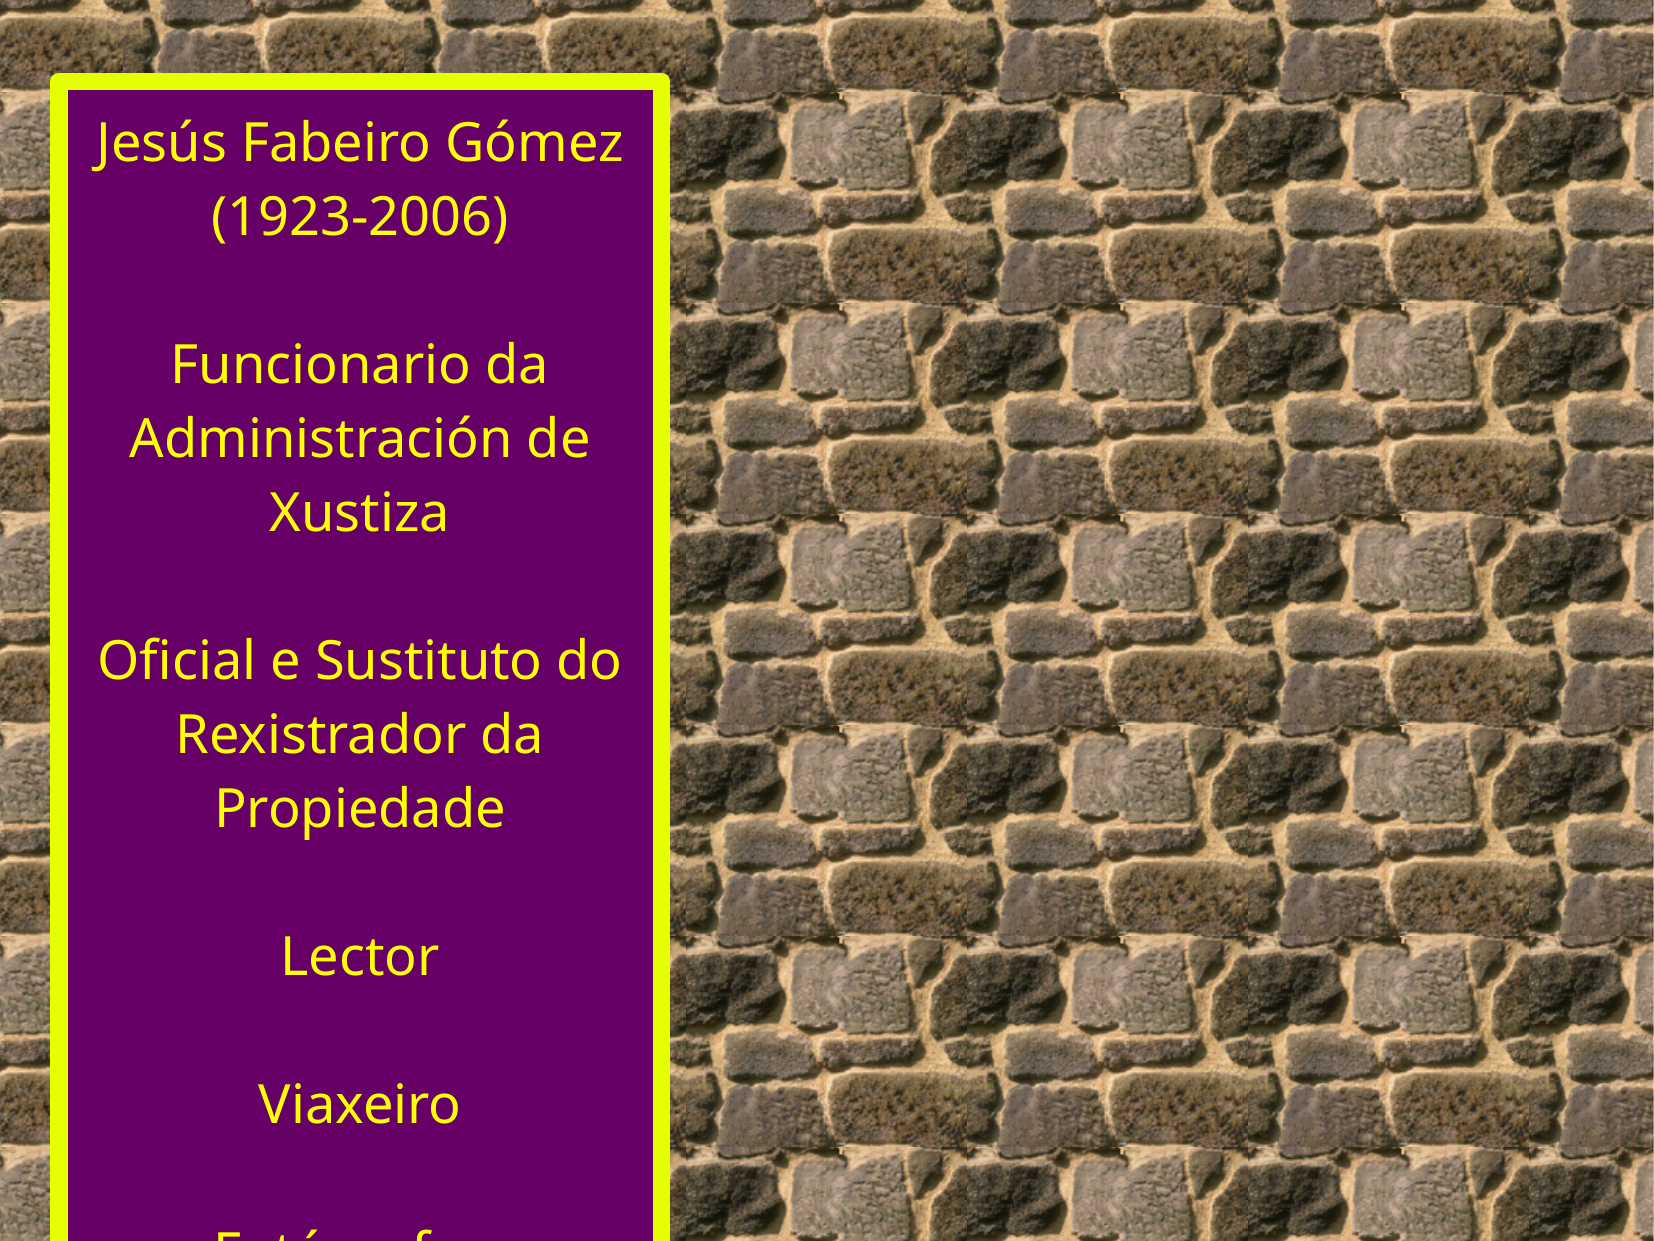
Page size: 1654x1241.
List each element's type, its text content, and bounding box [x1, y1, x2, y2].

text_box Jesús Fabeiro Gómez (1923-2006) Funcionario da Administración de Xustiza Oficial e Sustituto do Rexistrador da Propiedade Lector Viaxeiro Fotógrafo... [59, 81, 662, 1171]
picture [0, 0, 1654, 1241]
